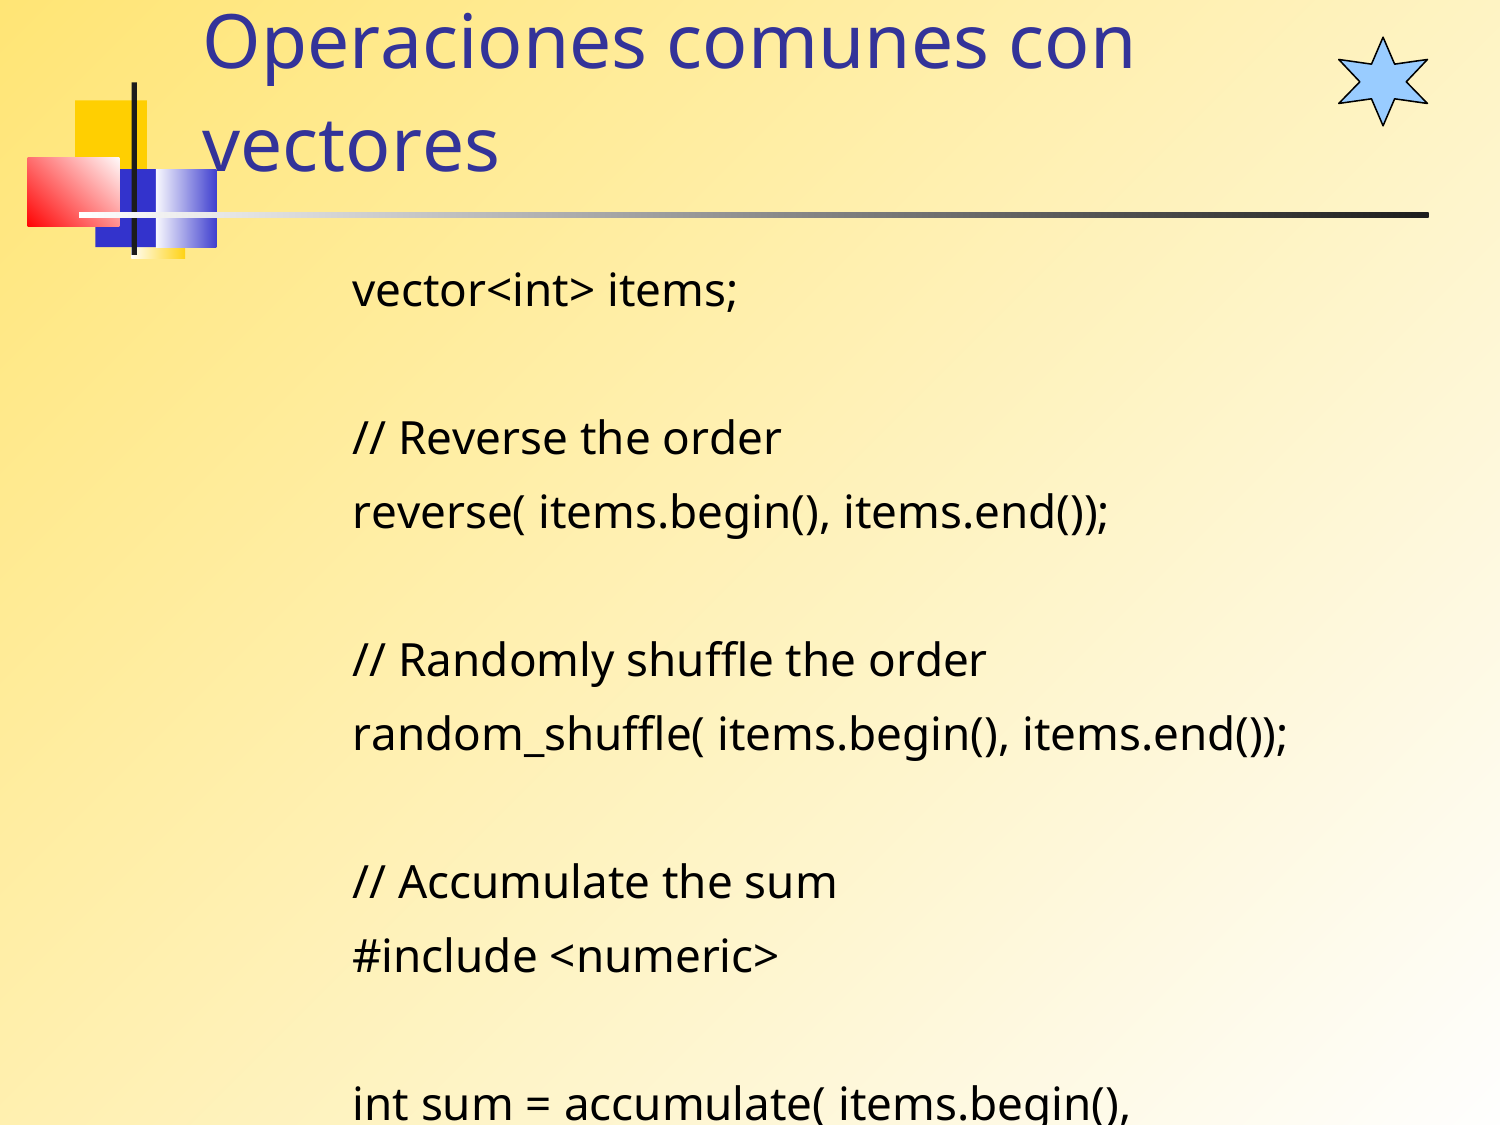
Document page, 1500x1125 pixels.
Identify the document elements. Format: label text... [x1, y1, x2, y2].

list vector<int> items; // Reverse the order reverse( items.begin(), items.end()); // Randomly shuffle the order random_shuffle( items.begin(), items.end()); // Accumulate the sum #include <numeric> int sum = accumulate( items.begin(), items.end(), 0 ); [337, 249, 1463, 1107]
text_box [1338, 37, 1428, 126]
title Operaciones comunes con vectores [187, 37, 1466, 201]
